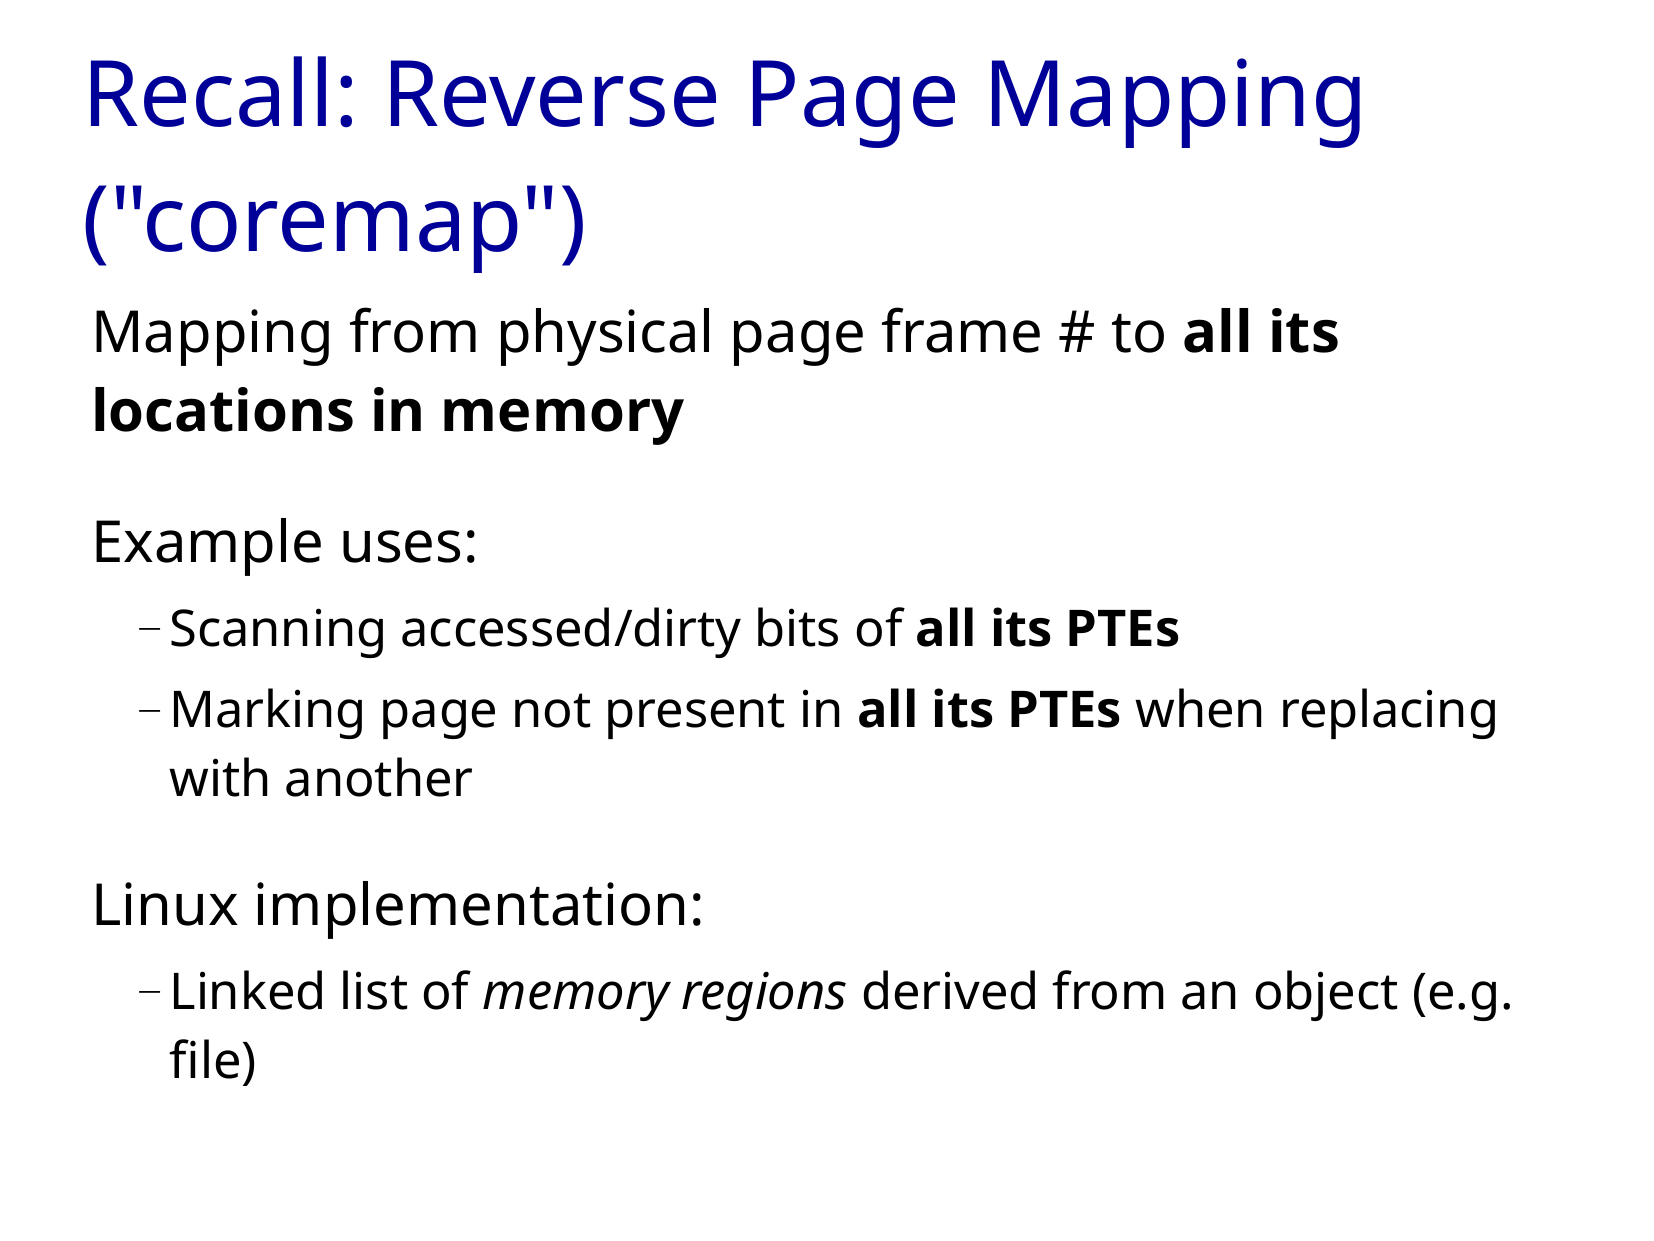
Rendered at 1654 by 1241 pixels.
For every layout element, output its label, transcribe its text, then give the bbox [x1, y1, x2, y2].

list Mapping from physical page frame # to all its locations in memory Example uses: Scanning accessed/dirty bits of all its PTEs Marking page not present in all its PTEs when replacing with another Linux implementation: Linked list of memory regions derived from an object (e.g. file) [60, 290, 1571, 1096]
title Recall: Reverse Page Mapping ("coremap") [82, 49, 1571, 257]
